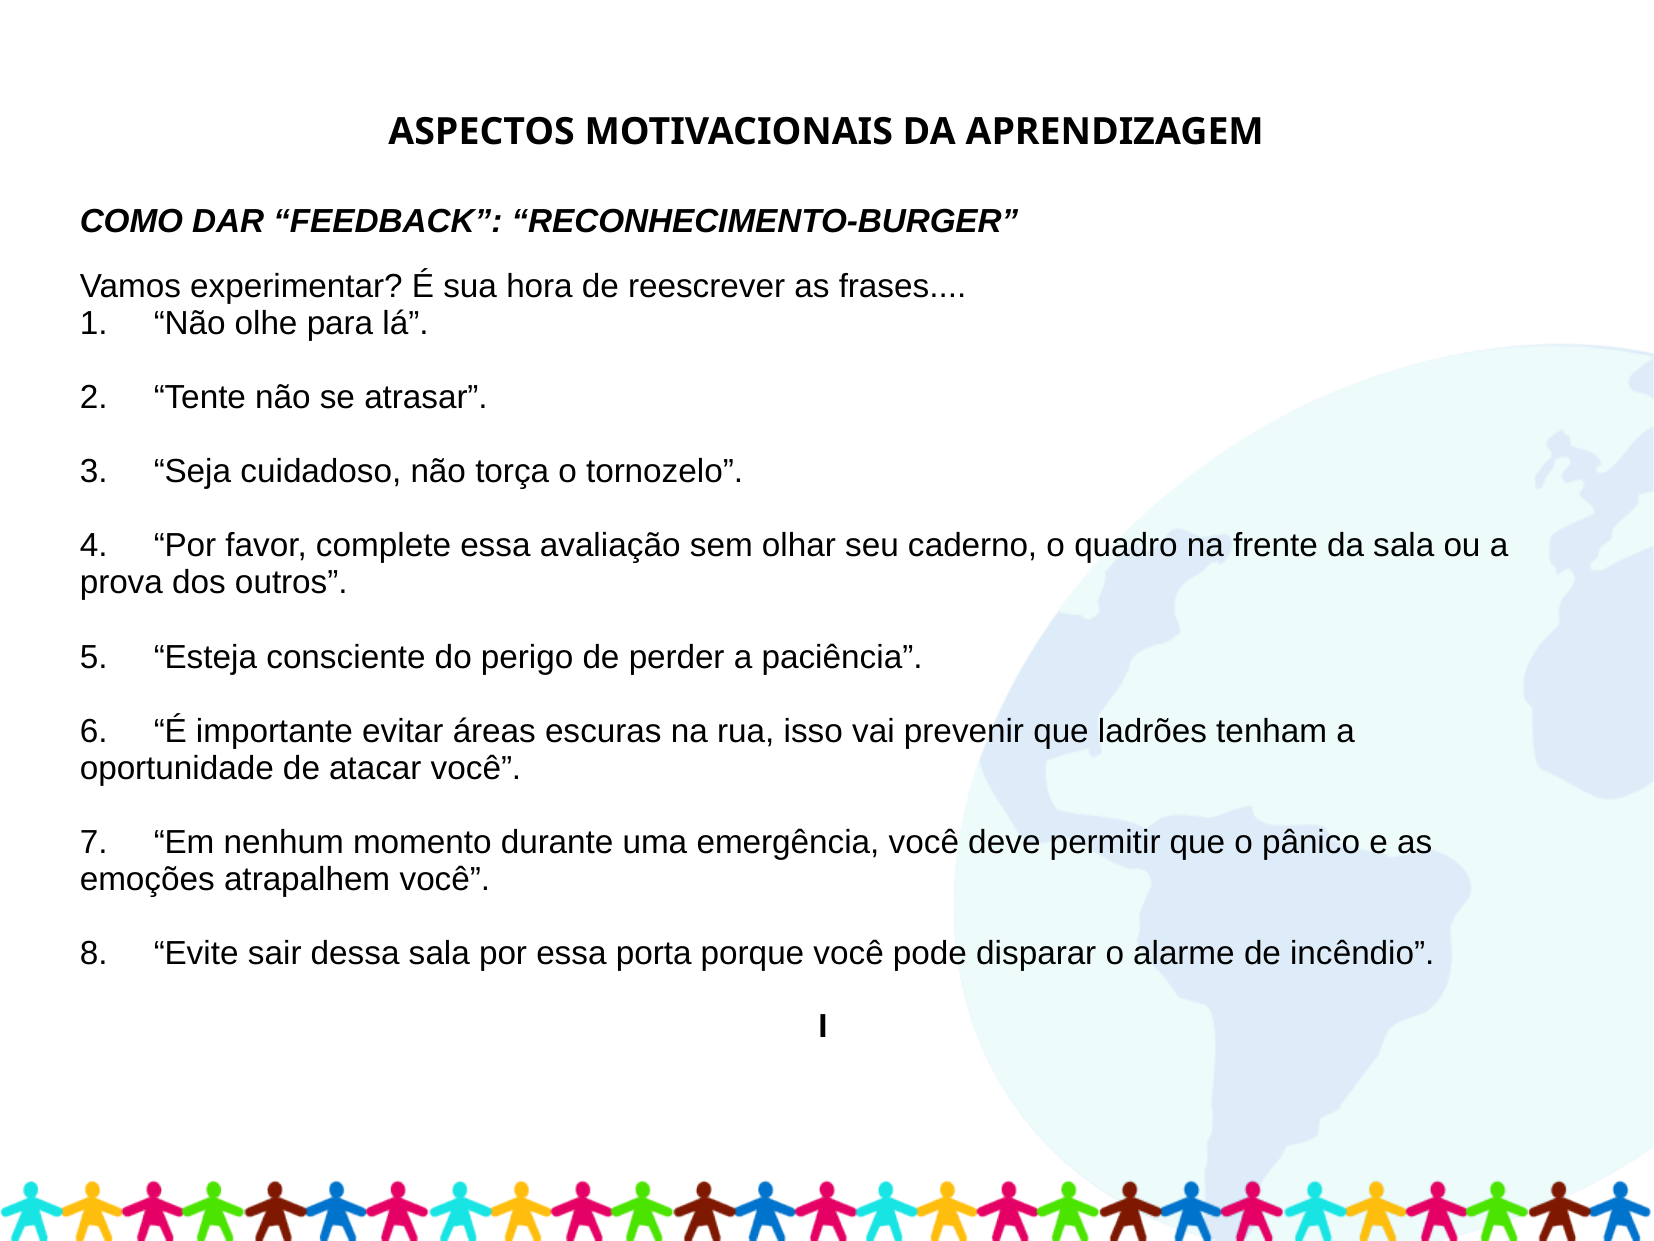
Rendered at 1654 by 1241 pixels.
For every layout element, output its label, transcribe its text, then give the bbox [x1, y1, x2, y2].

picture [0, 0, 1654, 1241]
text_box Vamos experimentar? É sua hora de reescrever as frases.... 1. “Não olhe para lá”. 2. “Tente não se atrasar”. 3. “Seja cuidadoso, não torça o tornozelo”. 4. “Por favor, complete essa avaliação sem olhar seu caderno, o quadro na frente da sala ou a prova dos outros”. 5. “Esteja consciente do perigo de perder a paciência”. 6. “É importante evitar áreas escuras na rua, isso vai prevenir que ladrões tenham a oportunidade de atacar você”. 7. “Em nenhum momento durante uma emergência, você deve permitir que o pânico e as emoções atrapalhem você”. 8. “Evite sair dessa sala por essa porta porque você pode disparar o alarme de incêndio”. [65, 260, 1563, 1157]
text_box COMO DAR “FEEDBACK”: “RECONHECIMENTO-BURGER” [65, 195, 1563, 260]
text_box I [803, 1000, 847, 1061]
title ASPECTOS MOTIVACIONAIS DA APRENDIZAGEM [81, 90, 1571, 172]
